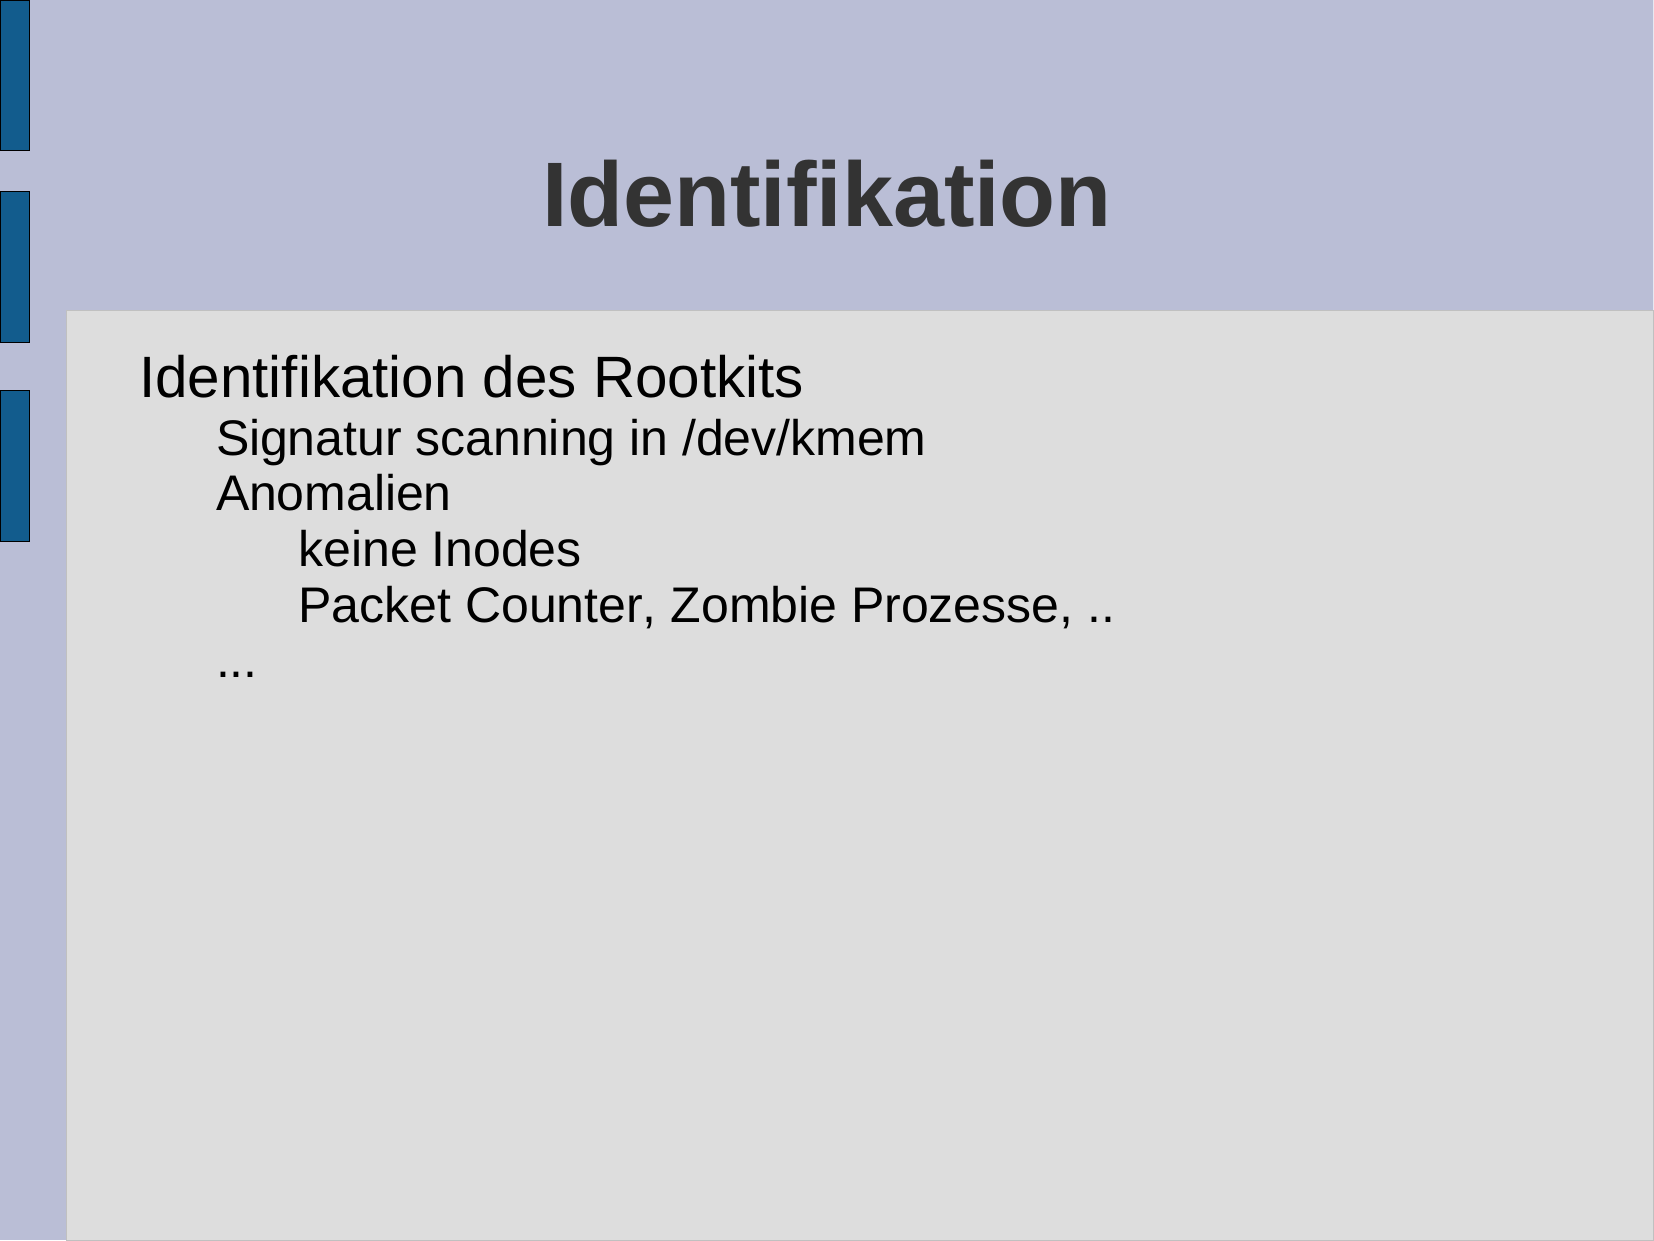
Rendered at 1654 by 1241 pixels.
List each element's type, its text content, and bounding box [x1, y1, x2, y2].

title Identifikation [121, 98, 1534, 291]
list Identifikation des Rootkits Signatur scanning in /dev/kmem Anomalien keine Inodes Packet Counter, Zombie Prozesse, .. ... [121, 344, 1534, 1112]
